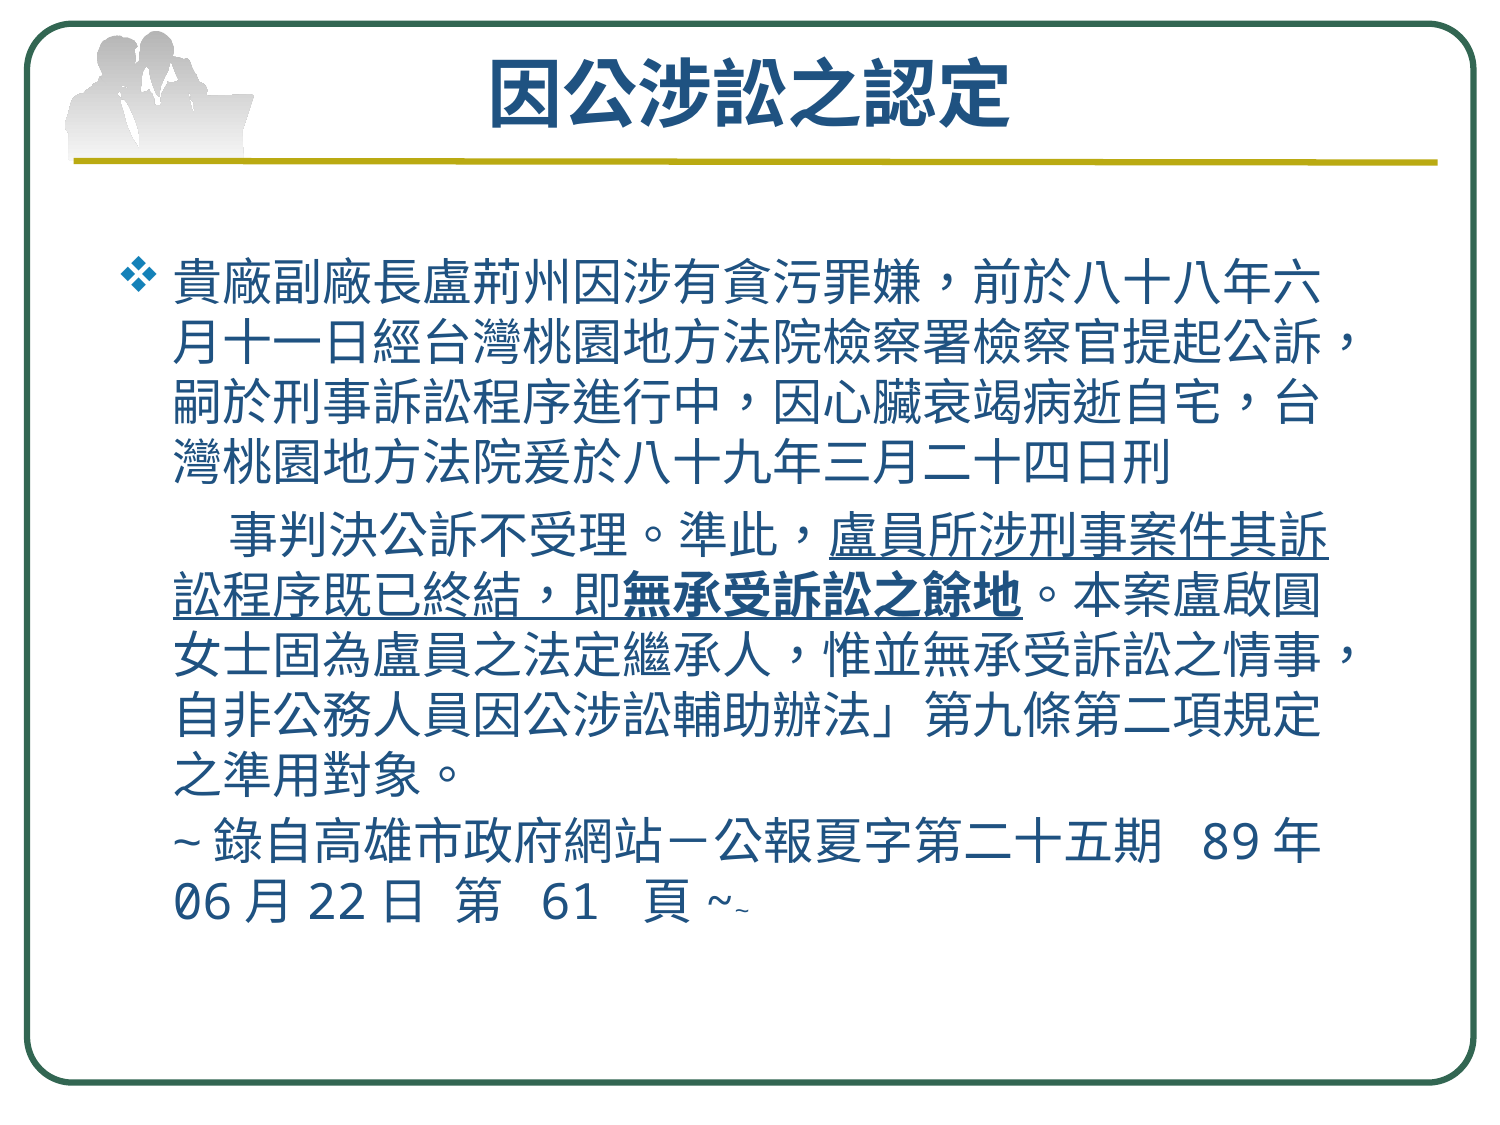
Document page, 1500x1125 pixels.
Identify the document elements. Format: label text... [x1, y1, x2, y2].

list 貴廠副廠長盧荊州因涉有貪污罪嫌，前於八十八年六月十一日經台灣桃園地方法院檢察署檢察官提起公訴，嗣於刑事訴訟程序進行中，因心臟衰竭病逝自宅，台灣桃園地方法院爰於八十九年三月二十四日刑 事判決公訴不受理。準此，盧員所涉刑事案件其訴訟程序既已終結，即無承受訴訟之餘地。本案盧啟圓女士固為盧員之法定繼承人，惟並無承受訴訟之情事，自非公務人員因公涉訟輔助辦法」第九條第二項規定之準用對象。 ~錄自高雄市政府網站－公報夏字第二十五期 89年06月22日 第 61 頁~~ [101, 243, 1386, 1018]
title 因公涉訟之認定 [75, 45, 1426, 138]
